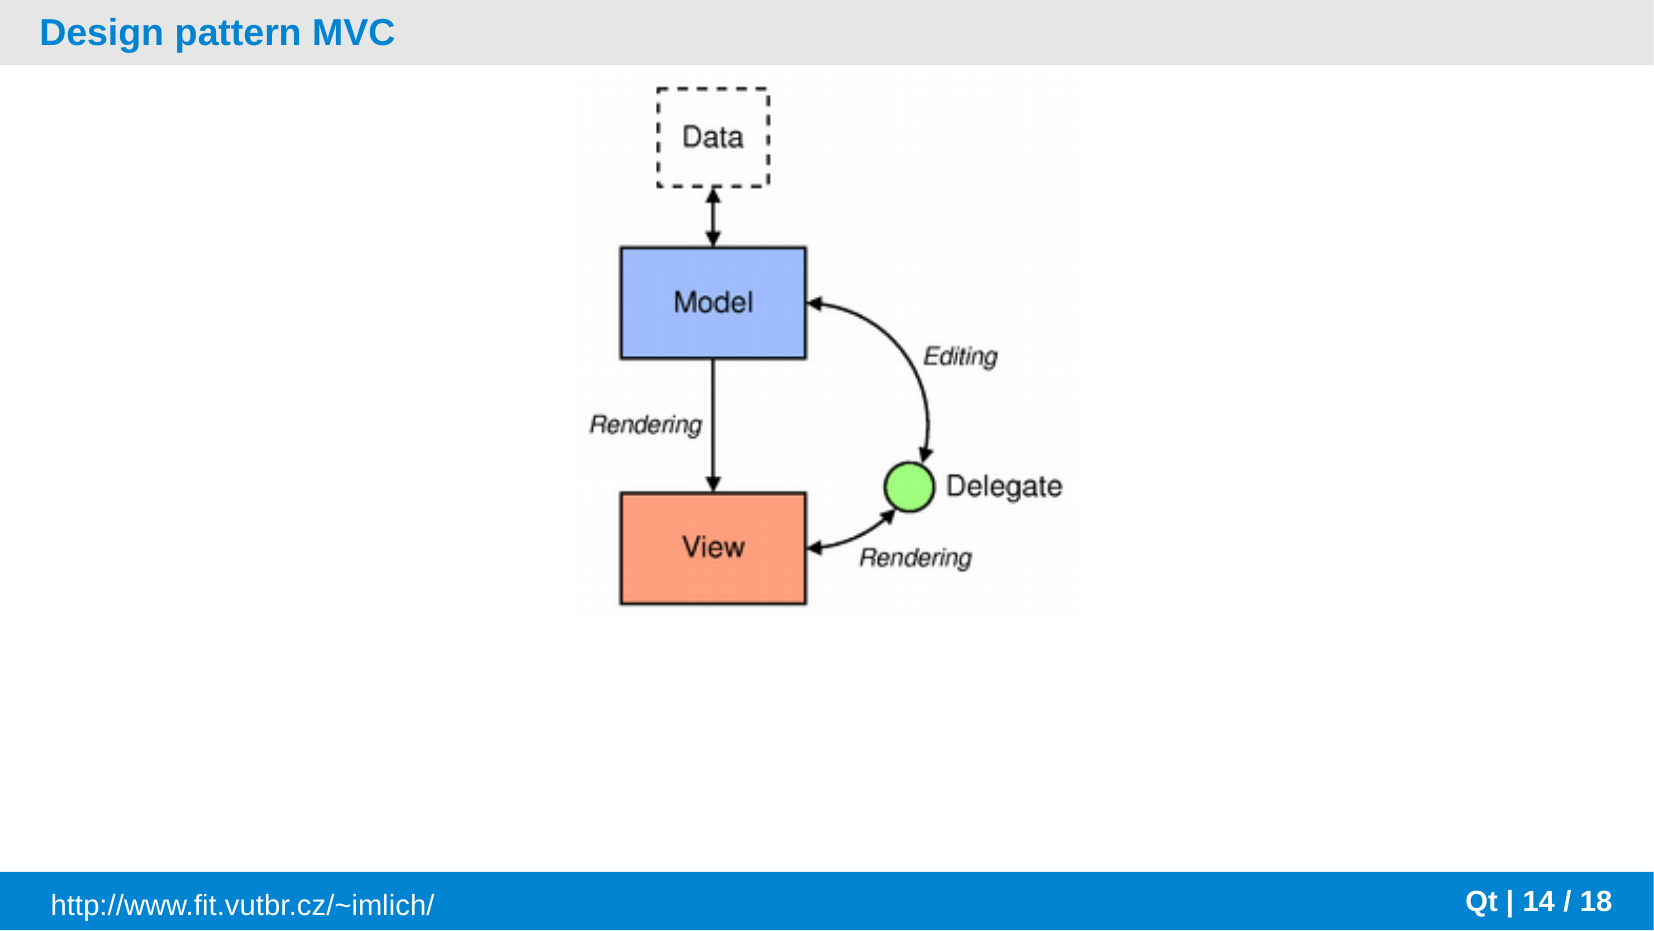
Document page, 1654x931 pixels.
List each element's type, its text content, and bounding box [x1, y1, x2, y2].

picture [575, 75, 1078, 616]
title Design pattern MVC [39, 4, 1615, 61]
